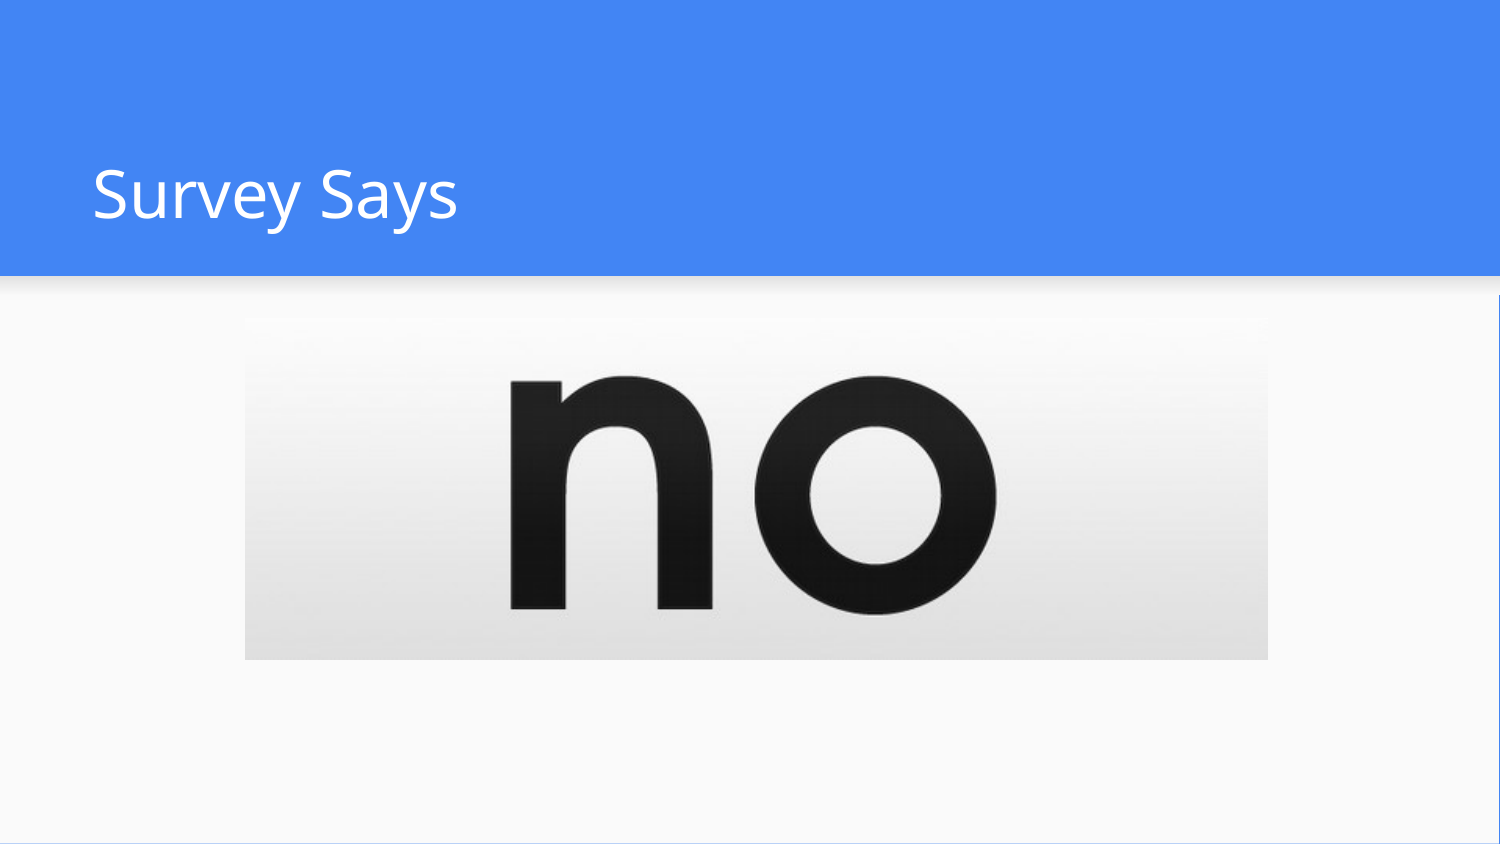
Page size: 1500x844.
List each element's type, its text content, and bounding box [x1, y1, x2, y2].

picture [245, 318, 1268, 660]
title Survey Says [77, 121, 1427, 248]
